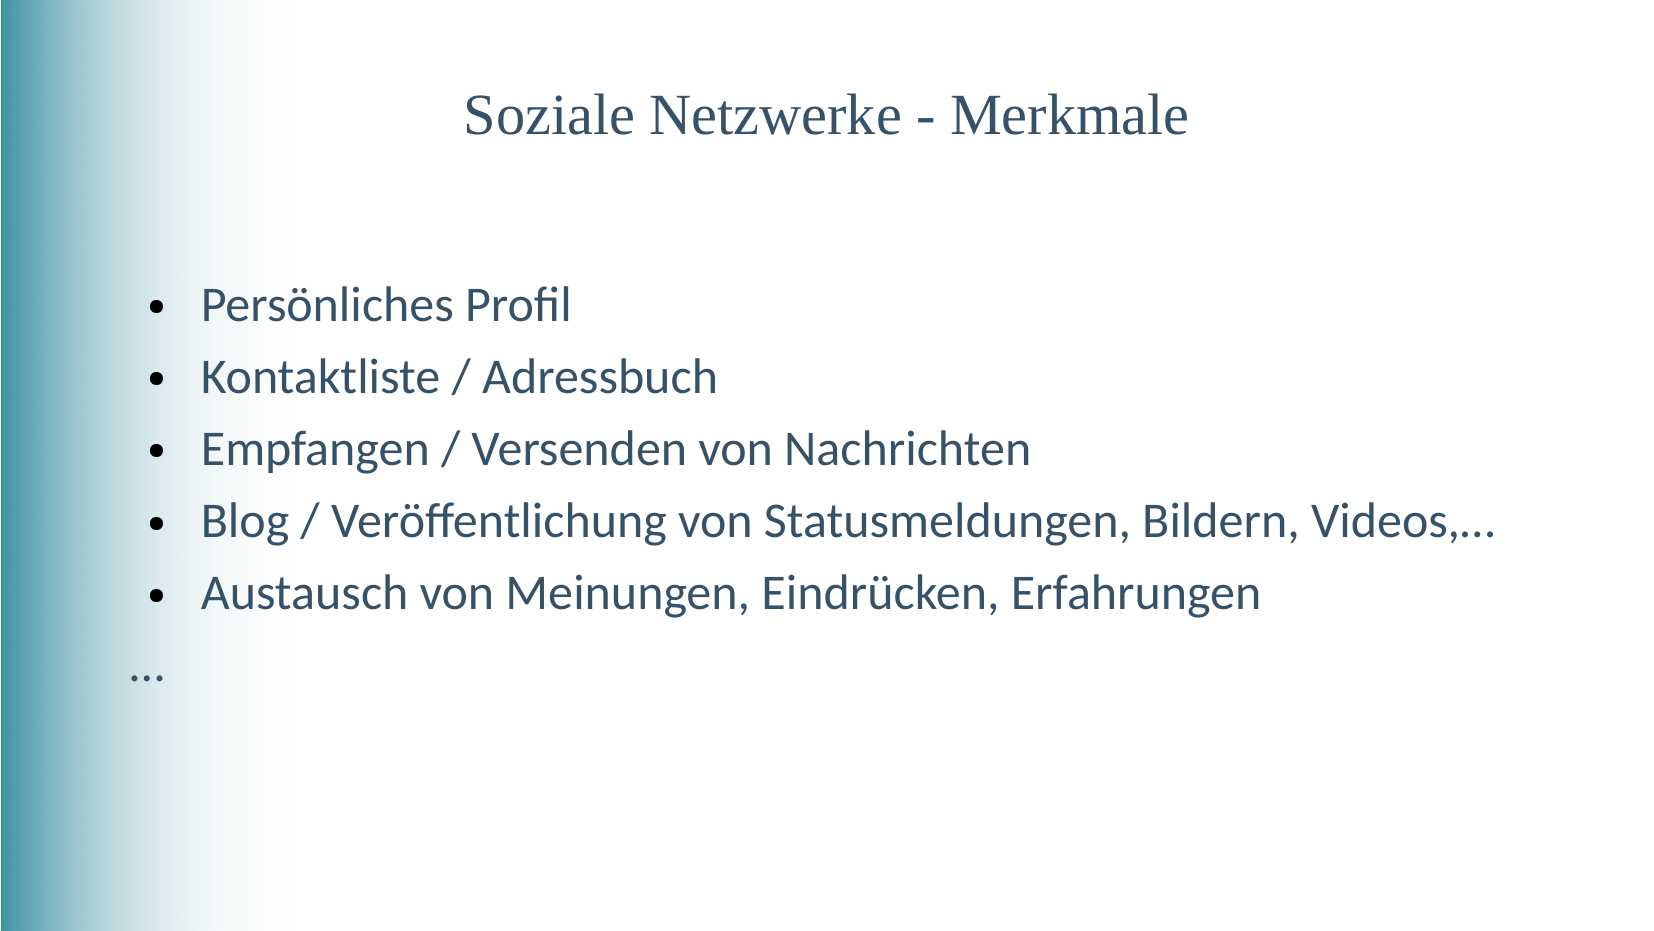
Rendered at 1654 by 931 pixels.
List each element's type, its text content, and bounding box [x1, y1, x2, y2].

picture [1, 232, 299, 931]
title Soziale Netzwerke - Merkmale [0, 0, 1654, 232]
list Persönliches Profil Kontaktliste / Adressbuch Empfangen / Versenden von Nachrichten Blog / Veröffentlichung von Statusmeldungen, Bildern, Videos,… Austausch von Meinungen, Eindrücken, Erfahrungen … [129, 283, 1512, 758]
